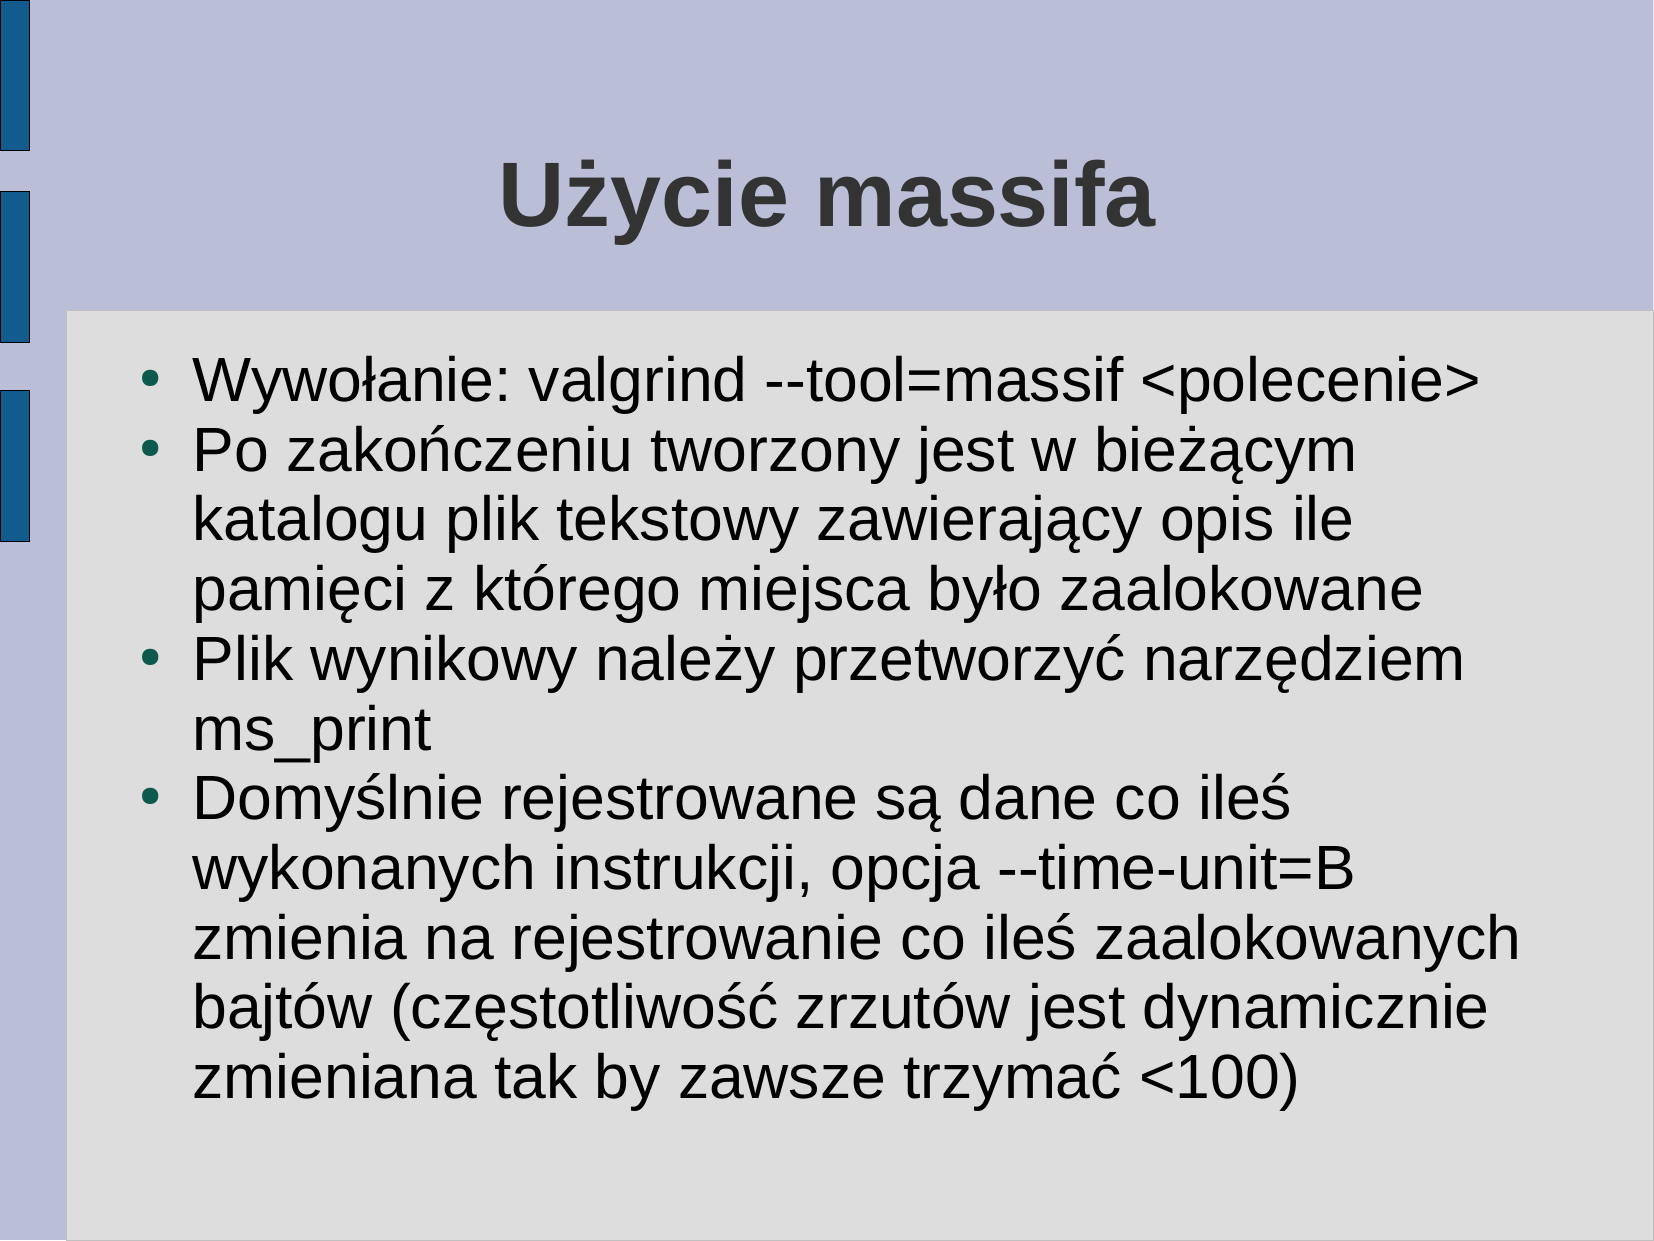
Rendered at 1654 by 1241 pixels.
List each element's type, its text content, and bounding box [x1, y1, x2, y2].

title Użycie massifa [121, 91, 1534, 299]
list Wywołanie: valgrind --tool=massif <polecenie> Po zakończeniu tworzony jest w bieżącym katalogu plik tekstowy zawierający opis ile pamięci z którego miejsca było zaalokowane Plik wynikowy należy przetworzyć narzędziem ms_print Domyślnie rejestrowane są dane co ileś wykonanych instrukcji, opcja ‑‑time‑unit=B zmienia na rejestrowanie co ileś zaalokowanych bajtów (częstotliwość zrzutów jest dynamicznie zmieniana tak by zawsze trzymać <100) [121, 344, 1534, 1201]
